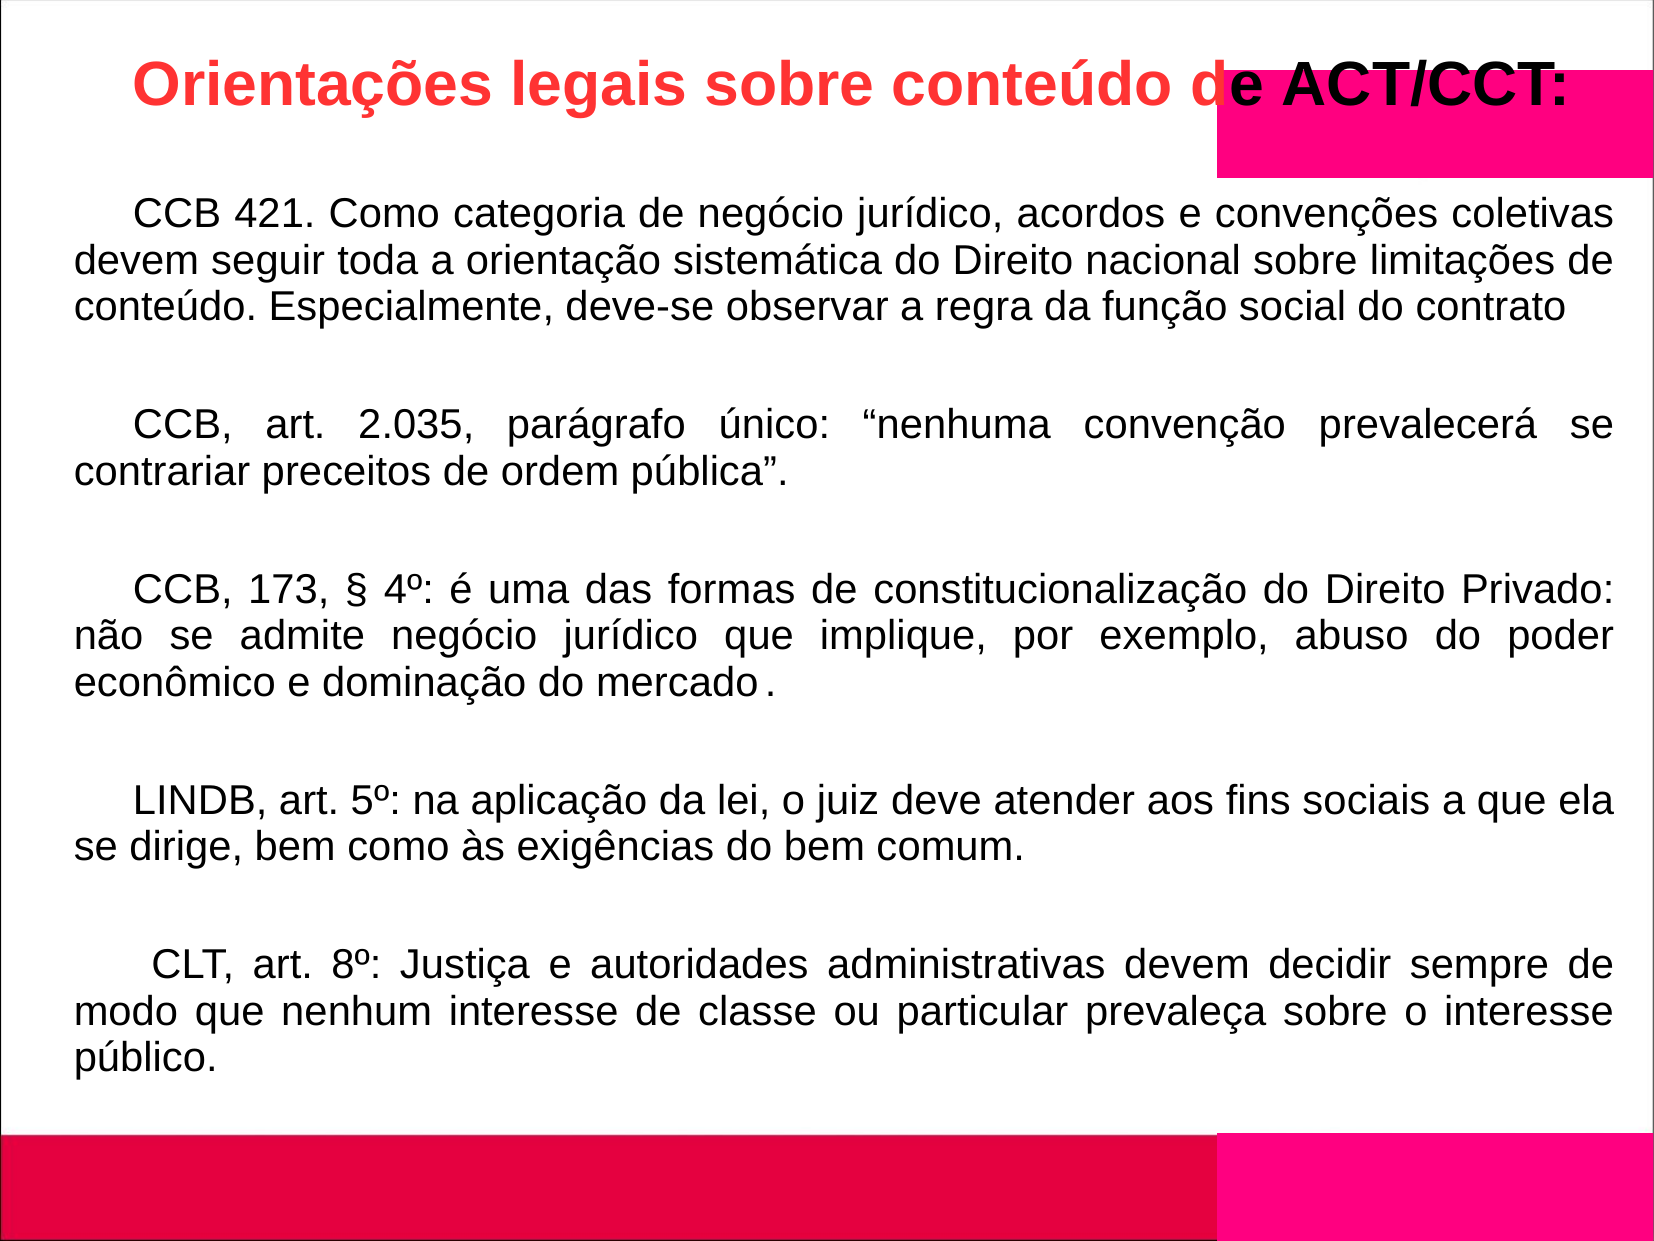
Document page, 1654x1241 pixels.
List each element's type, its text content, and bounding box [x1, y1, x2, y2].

text_box Orientações legais sobre conteúdo de ACT/CCT: CCB 421. Como categoria de negócio jurídico, acordos e convenções coletivas devem seguir toda a orientação sistemática do Direito nacional sobre limitações de conteúdo. Especialmente, deve-se observar a regra da função social do contrato CCB, art. 2.035, parágrafo único: “nenhuma convenção prevalecerá se contrariar preceitos de ordem pública”. CCB, 173, § 4º: é uma das formas de constitucionalização do Direito Privado: não se admite negócio jurídico que implique, por exemplo, abuso do poder econômico e dominação do mercado . LINDB, art. 5º: na aplicação da lei, o juiz deve atender aos fins sociais a que ela se dirige, bem como às exigências do bem comum. CLT, art. 8º: Justiça e autoridades administrativas devem decidir sempre de modo que nenhum interesse de classe ou particular prevaleça sobre o interesse público. [59, 41, 1630, 1241]
picture [0, 0, 1654, 1241]
